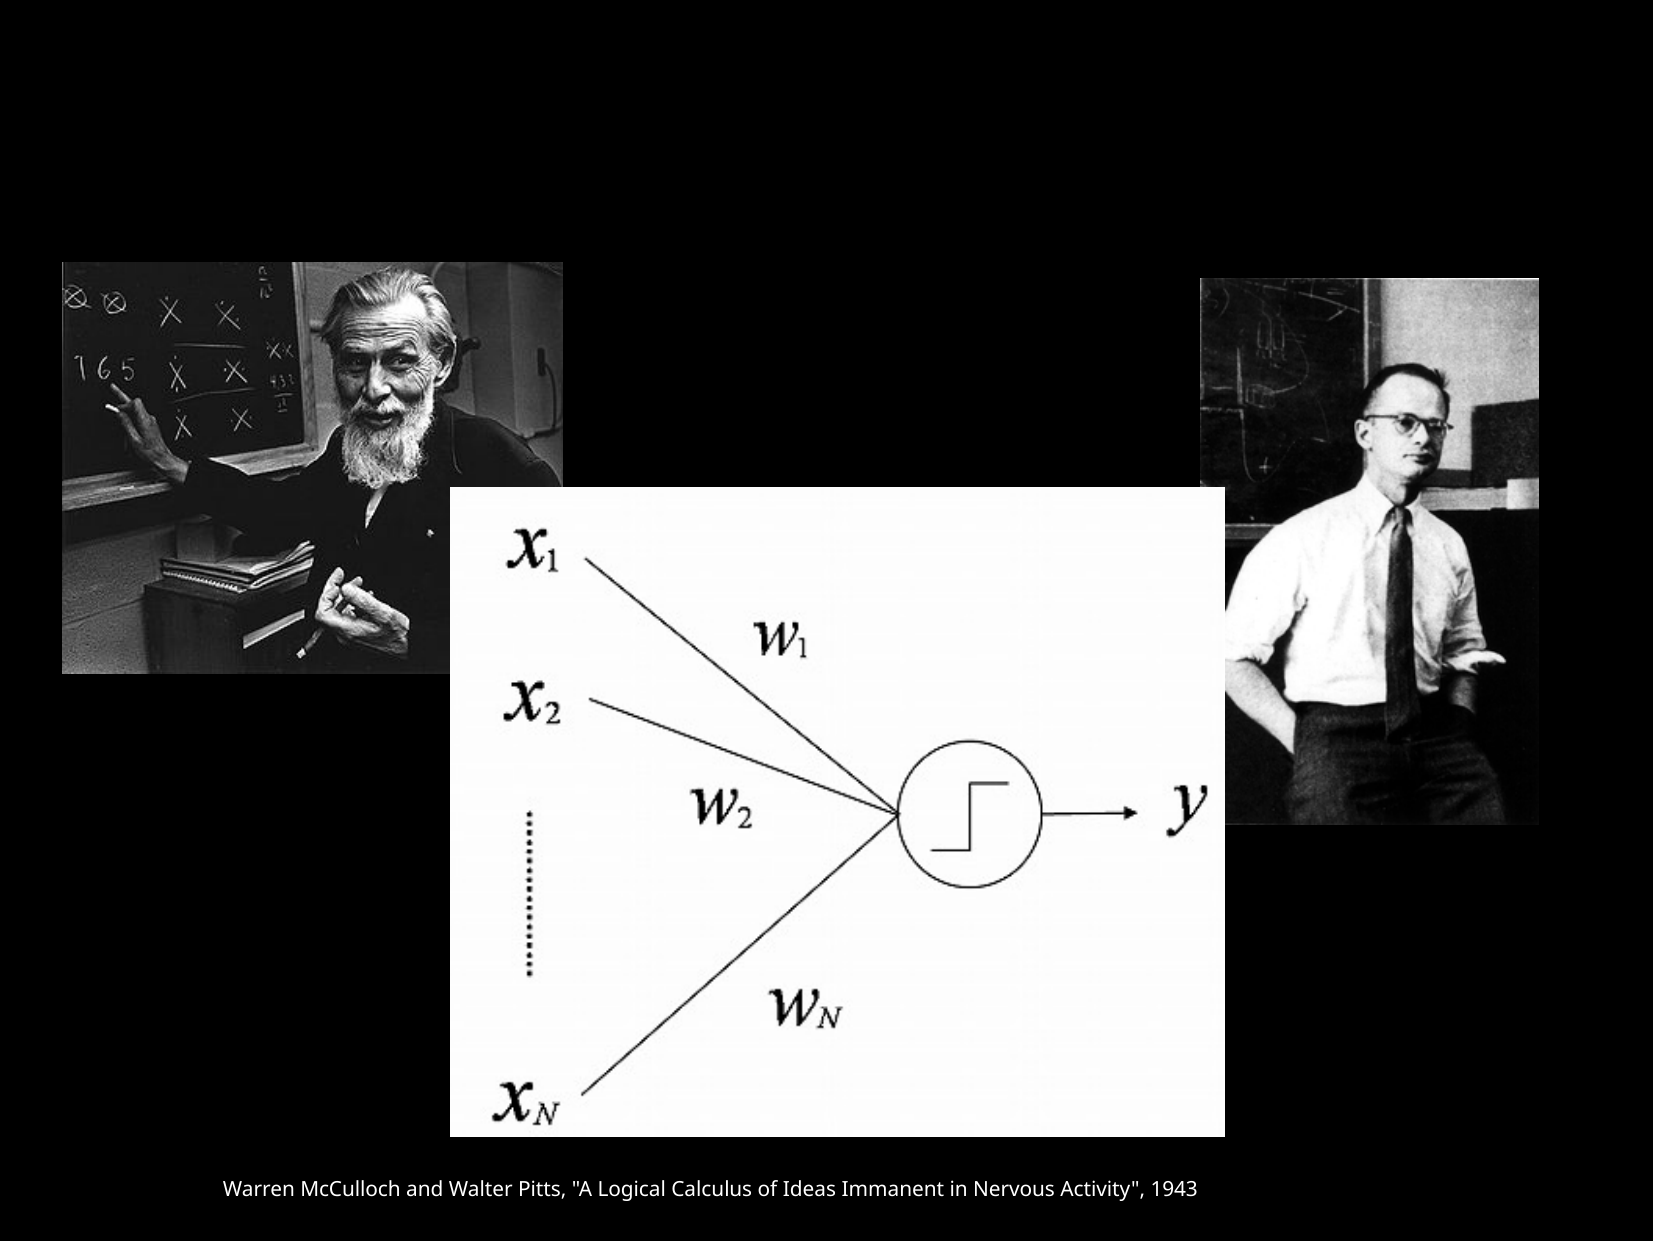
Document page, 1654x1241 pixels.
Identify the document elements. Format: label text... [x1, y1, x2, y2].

picture [62, 262, 1539, 1137]
text_box Warren McCulloch and Walter Pitts, "A Logical Calculus of Ideas Immanent in Nervous Activity", 1943 [208, 1166, 1392, 1211]
